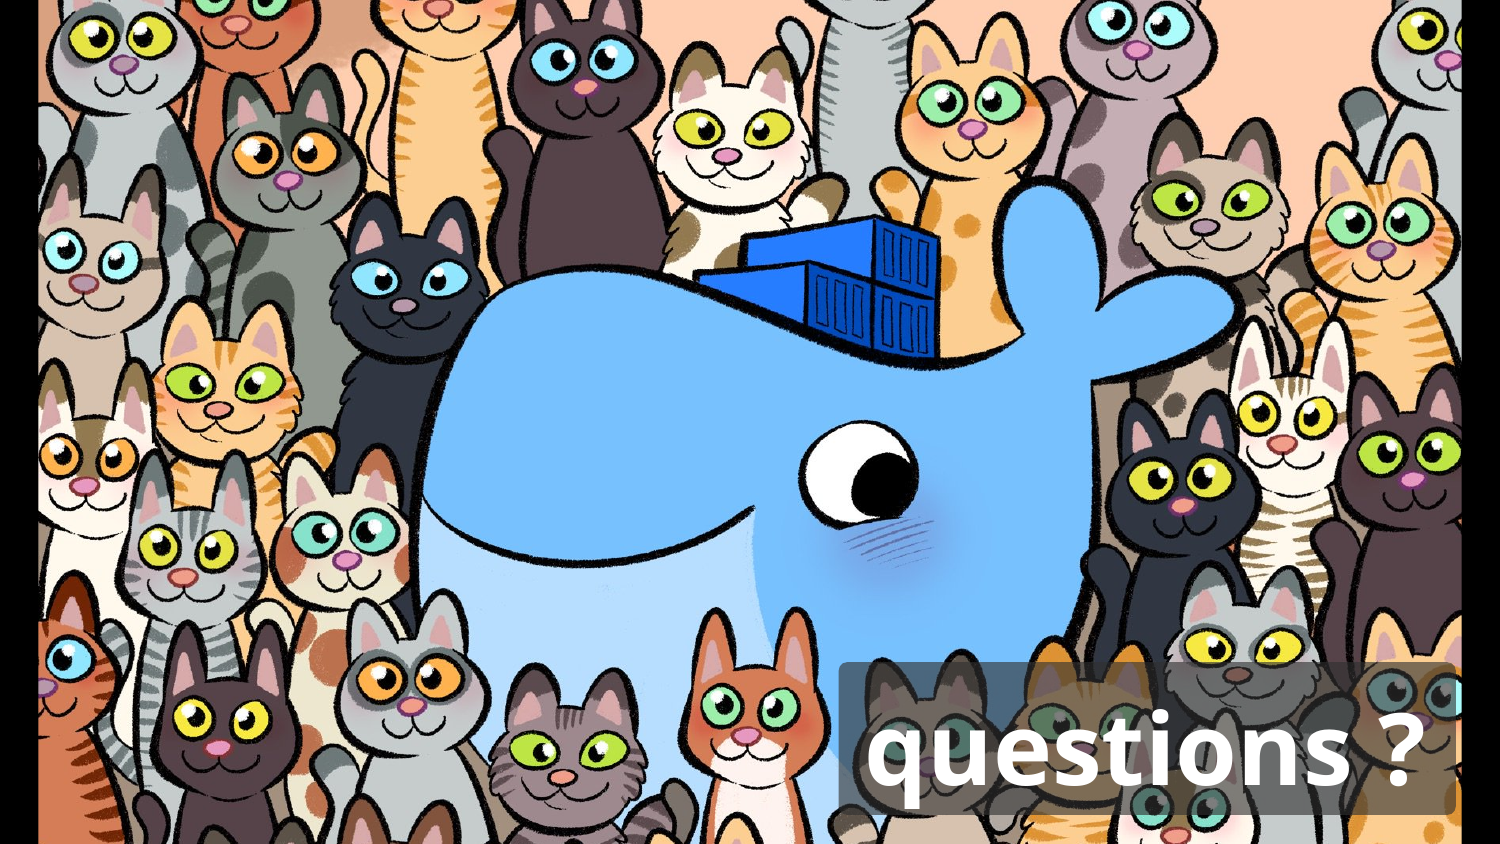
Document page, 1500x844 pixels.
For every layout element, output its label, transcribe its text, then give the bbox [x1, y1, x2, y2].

picture [38, 0, 1462, 844]
text_box questions ? [820, 672, 1471, 797]
